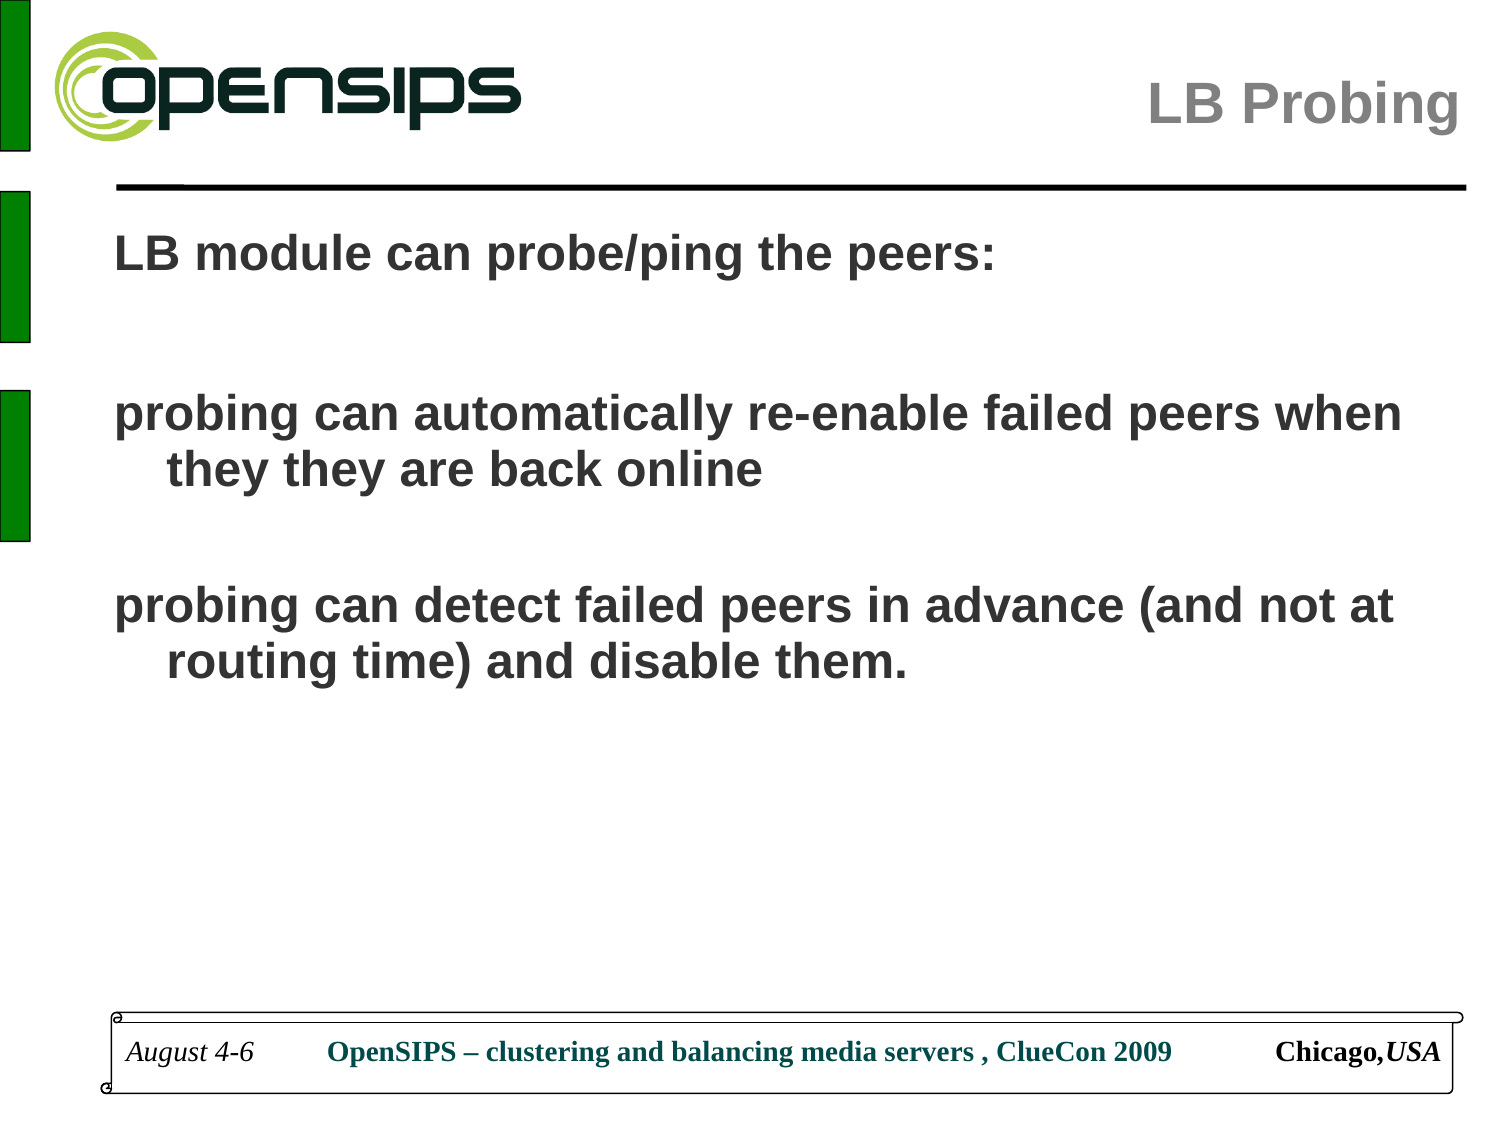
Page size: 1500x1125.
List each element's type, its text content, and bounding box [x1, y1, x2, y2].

title LB Probing [299, 37, 1462, 188]
list LB module can probe/ping the peers: probing can automatically re-enable failed peers when they they are back online probing can detect failed peers in advance (and not at routing time) and disable them. [112, 224, 1424, 961]
picture [51, 27, 532, 148]
